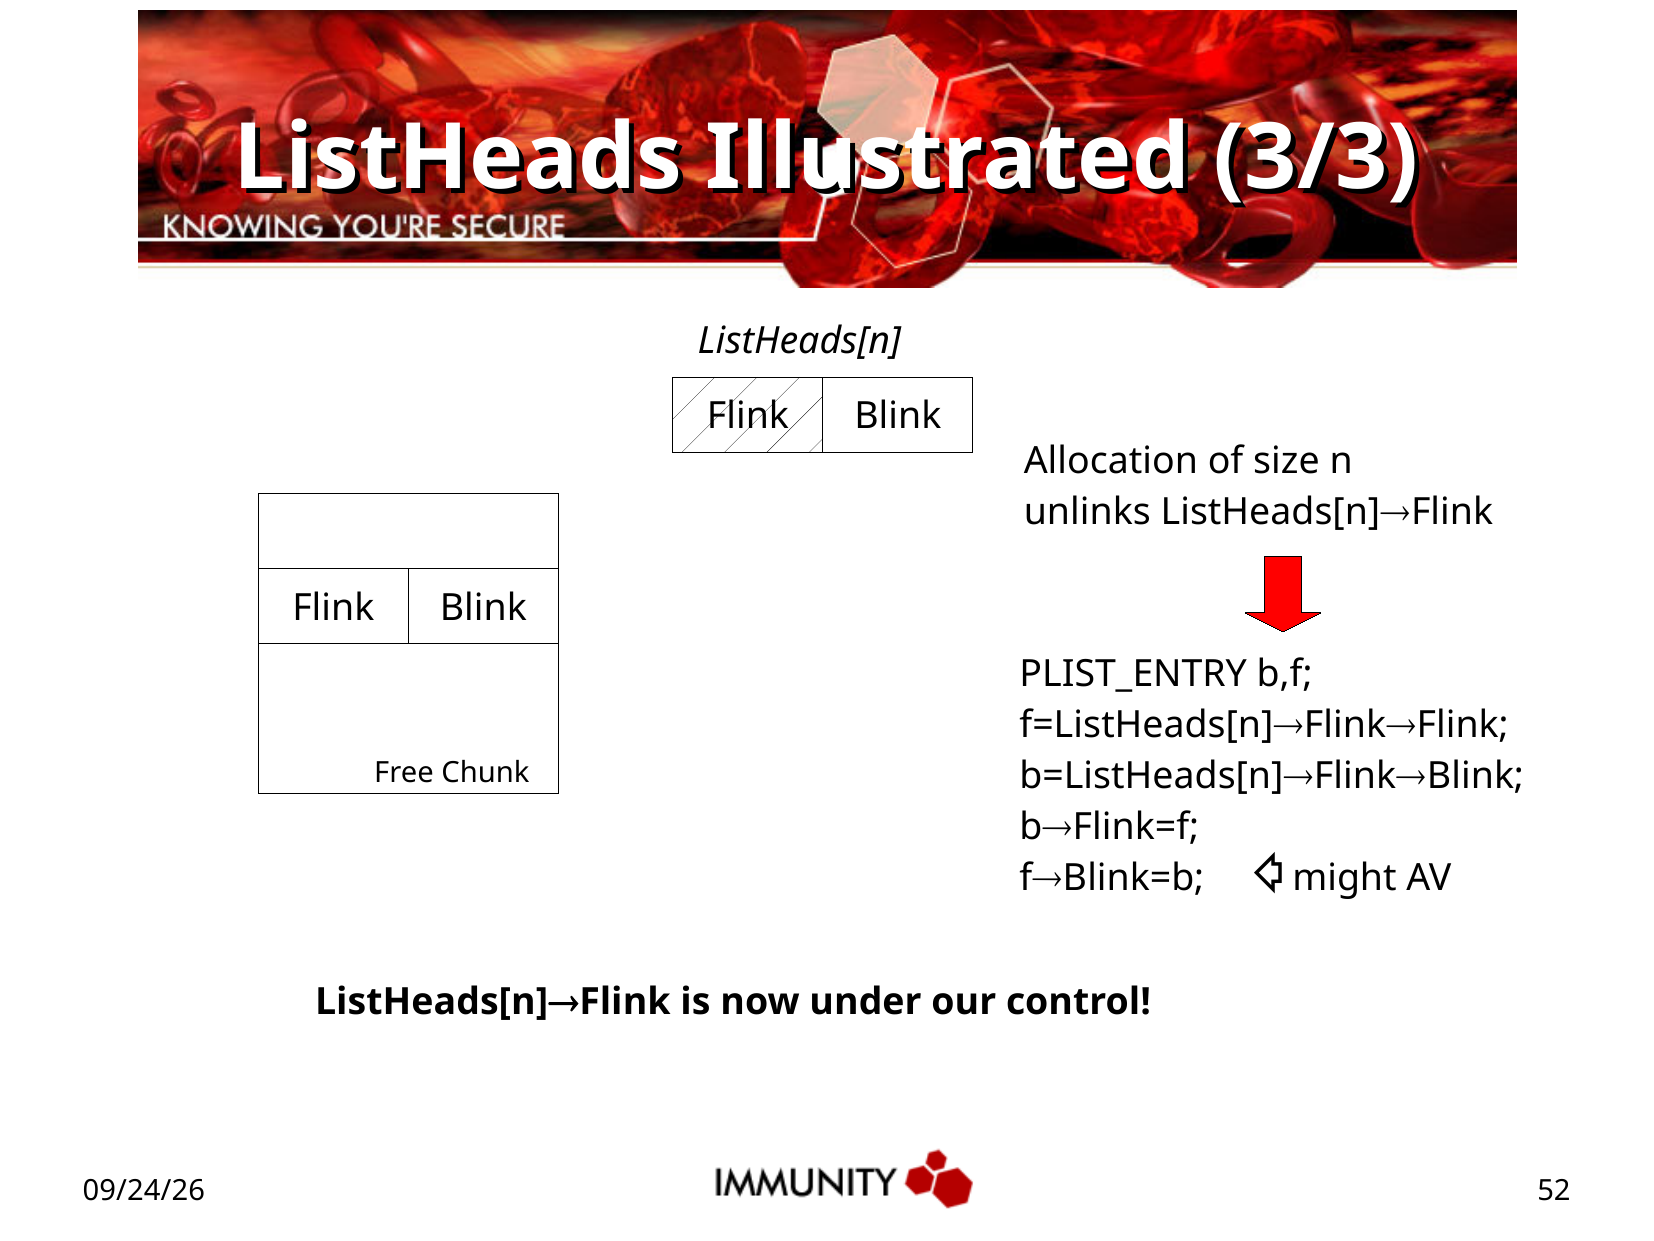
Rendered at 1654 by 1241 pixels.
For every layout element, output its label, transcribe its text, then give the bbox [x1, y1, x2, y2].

text_box [1245, 556, 1321, 632]
text_box Blink [408, 568, 559, 644]
text_box Flink [258, 568, 408, 644]
picture [138, 257, 1517, 288]
title ListHeads Illustrated (3/3) [82, 49, 1571, 257]
text_box PLIST_ENTRY b,f; f=ListHeads[n]FlinkFlink; b=ListHeads[n]FlinkBlink; bFlink=f; fBlink=b; ⇦might AV [1004, 638, 1593, 946]
picture [138, 10, 1517, 49]
text_box Free Chunk [359, 744, 565, 805]
picture [694, 1130, 984, 1235]
text_box ListHeads[n] [682, 305, 964, 380]
text_box Blink [822, 377, 973, 453]
text_box Allocation of size n unlinks ListHeads[n]Flink [1008, 426, 1567, 558]
text_box Flink [672, 377, 822, 453]
text_box ListHeads[n]Flink is now under our control! [300, 967, 1419, 1041]
